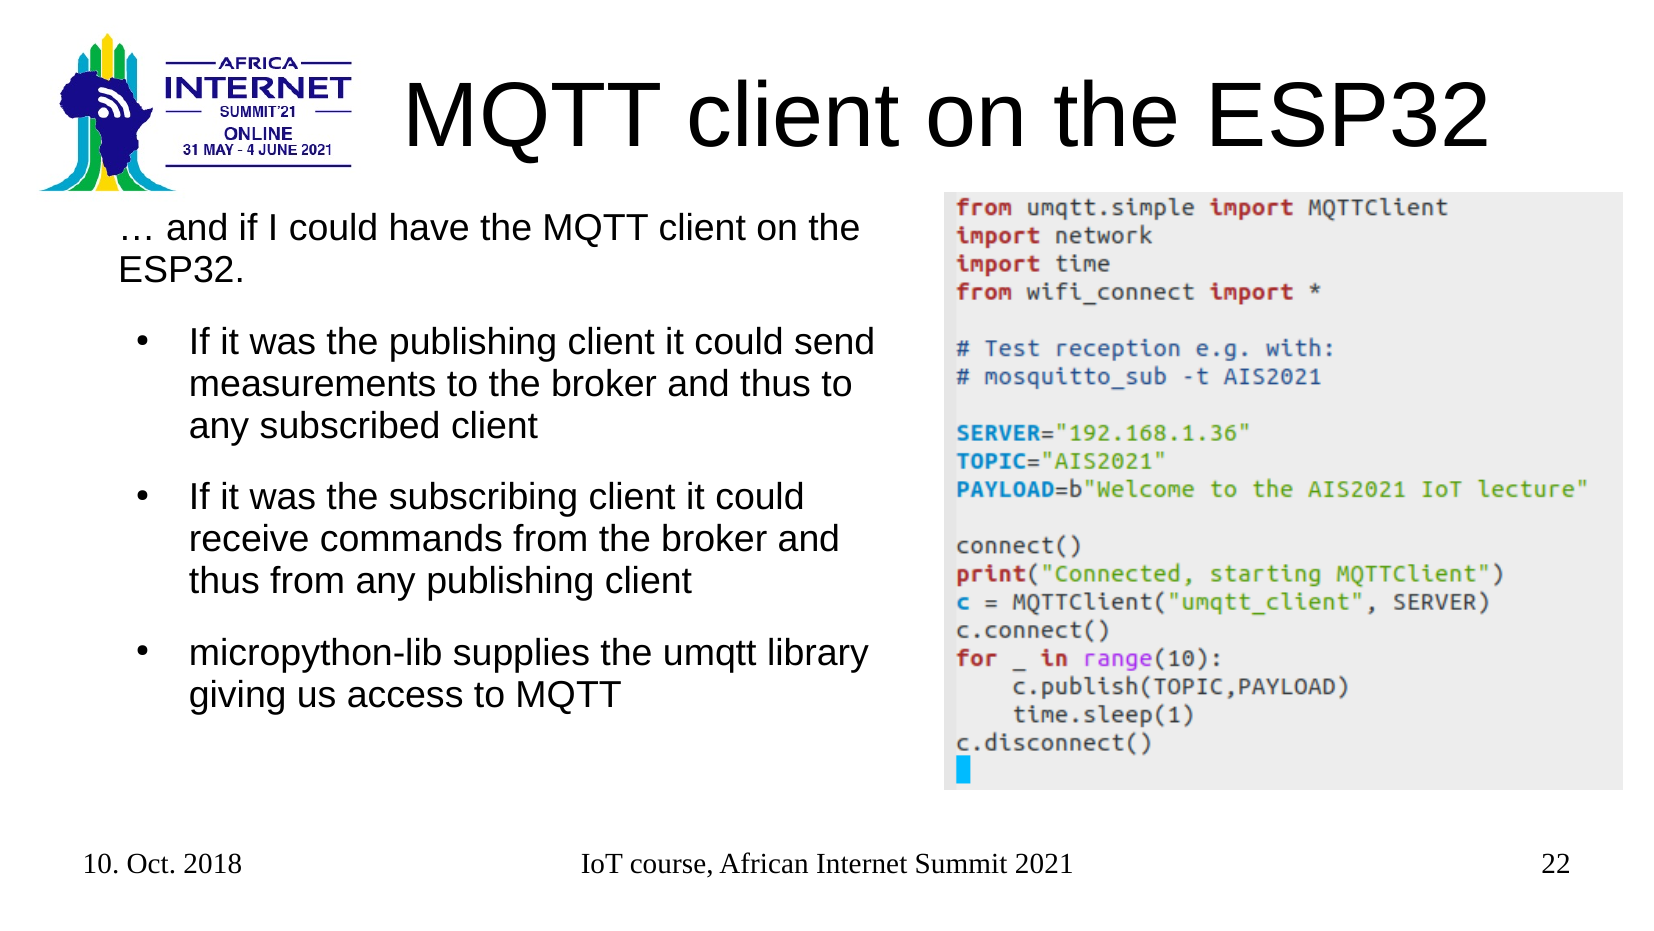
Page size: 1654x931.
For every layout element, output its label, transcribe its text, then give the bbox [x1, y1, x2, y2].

picture [944, 192, 1623, 790]
title MQTT client on the ESP32 [324, 37, 1571, 193]
list … and if I could have the MQTT client on the ESP32. If it was the publishing client it could send measurements to the broker and thus to any subscribed client If it was the subscribing client it could receive commands from the broker and thus from any publishing client micropython-lib supplies the umqtt library giving us access to MQTT [118, 206, 886, 747]
picture [9, 11, 384, 207]
